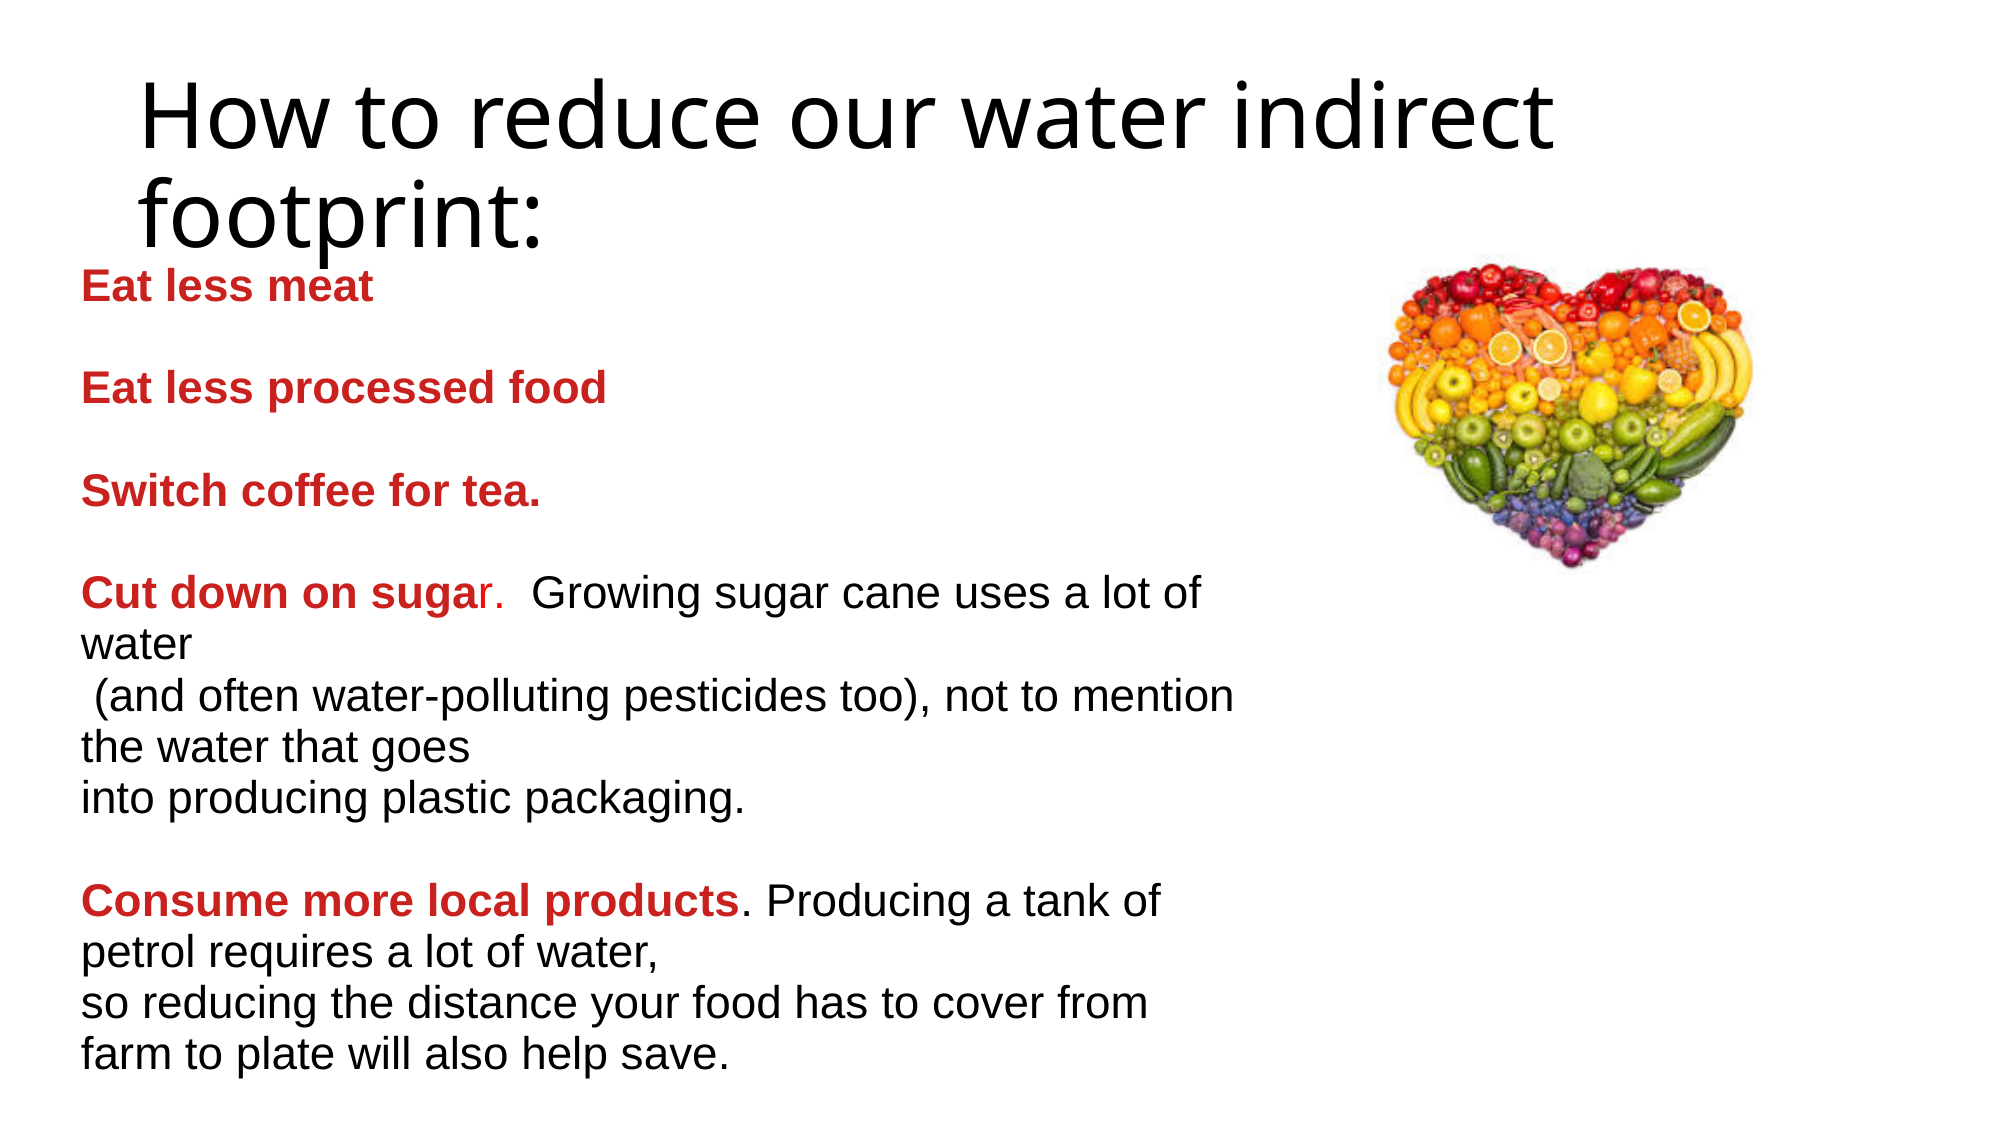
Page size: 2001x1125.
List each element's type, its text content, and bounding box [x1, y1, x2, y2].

title How to reduce our water indirect footprint: [137, 59, 1863, 278]
picture [1363, 226, 1781, 592]
text_box Eat less meat Eat less processed food Switch coffee for tea. Cut down on sugar. Growing sugar cane uses a lot of water (and often water-polluting pesticides too), not to mention the water that goes into producing plastic packaging. Consume more local products. Producing a tank of petrol requires a lot of water, so reducing the distance your food has to cover from farm to plate will also help save. Buy quality, not quantity- Buy well-made goods that are intended to last, rather than huge amounts of cheaply-produced items that will need to be replaced [66, 252, 1269, 1026]
